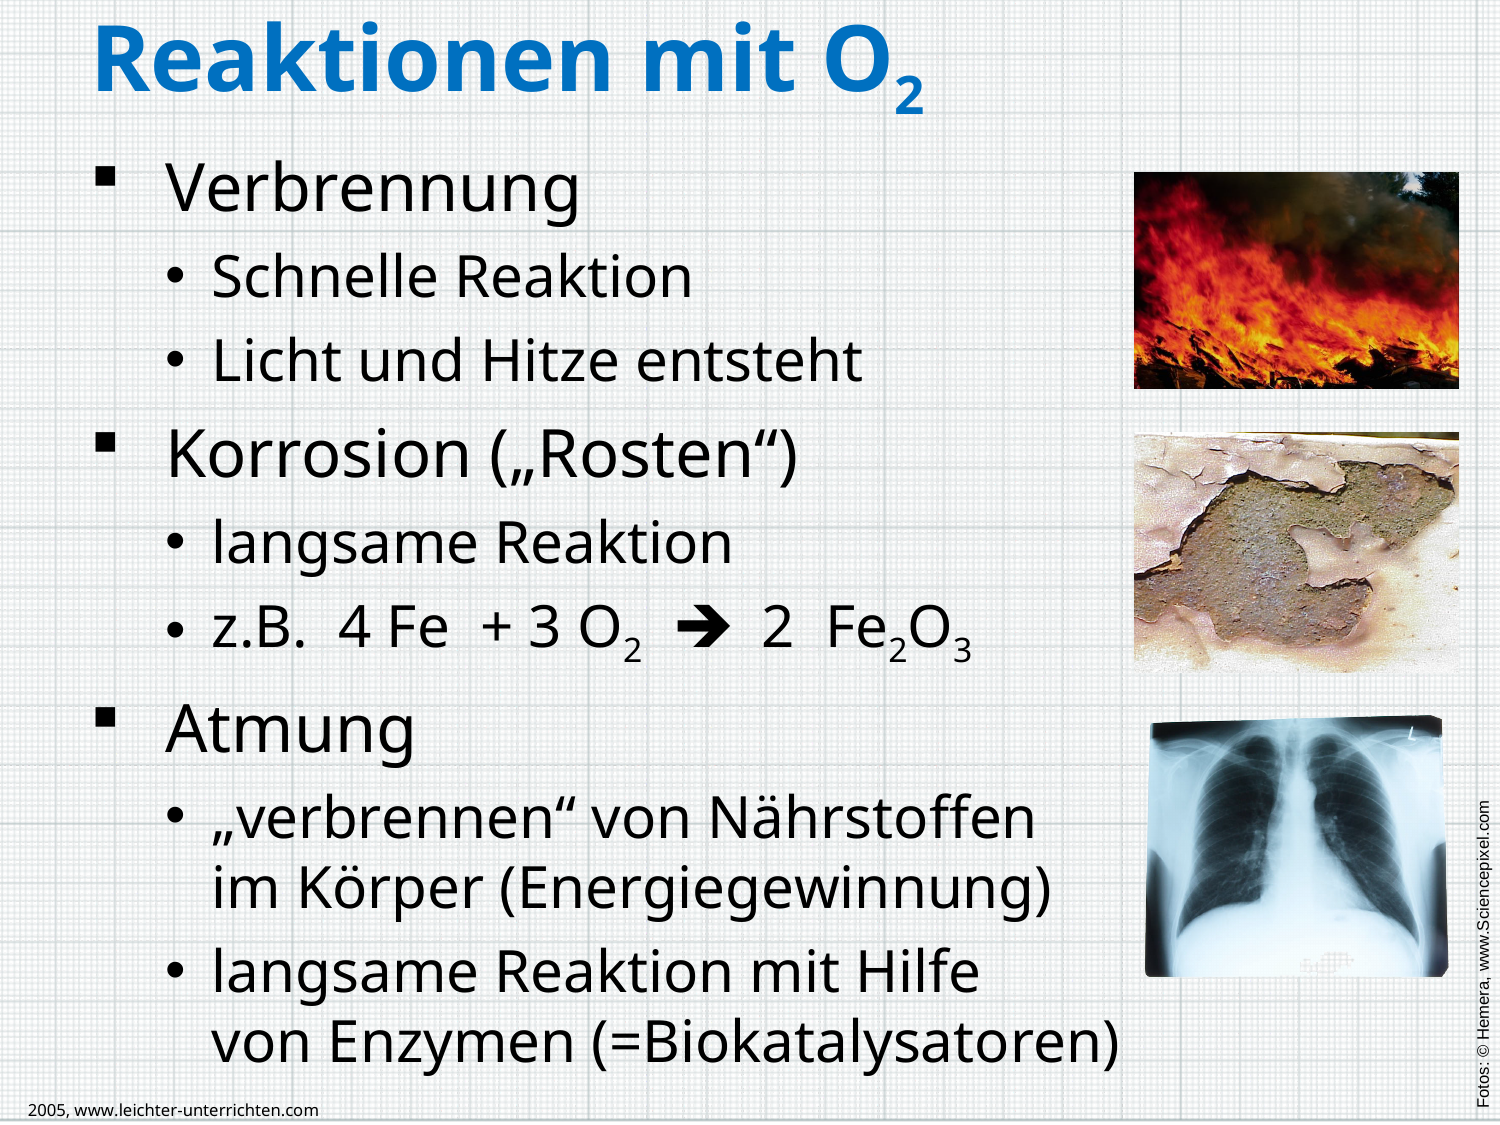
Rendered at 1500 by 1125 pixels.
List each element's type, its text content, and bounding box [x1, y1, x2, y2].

picture [0, 0, 1500, 1125]
list Verbrennung Schnelle Reaktion Licht und Hitze entsteht Korrosion („Rosten“) langsame Reaktion z.B. 4 Fe + 3 O2  2 Fe2O3 Atmung „verbrennen“ von Nährstoffen im Körper (Energiegewinnung) langsame Reaktion mit Hilfe von Enzymen (=Biokatalysatoren) [75, 137, 1426, 1125]
text_box Fotos: © Hemera, www.Sciencepixel.com [1464, 785, 1500, 1124]
title Reaktionen mit O2 [75, 0, 1426, 126]
